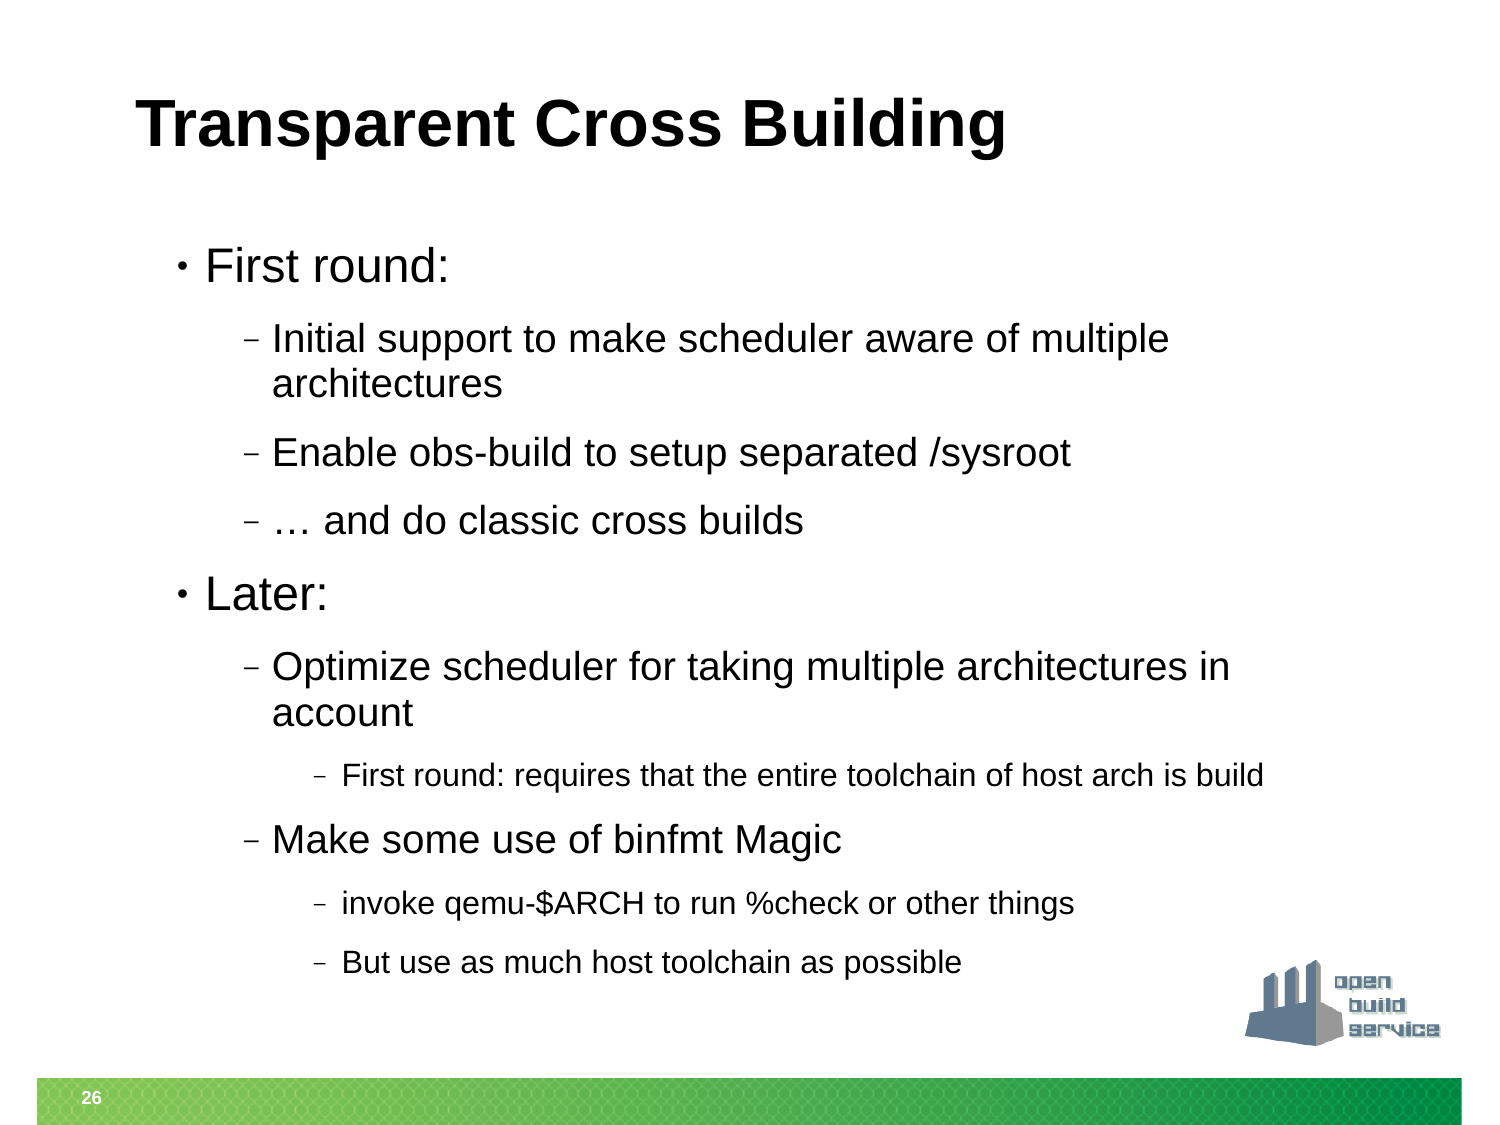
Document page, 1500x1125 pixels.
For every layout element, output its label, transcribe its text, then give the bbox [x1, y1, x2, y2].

picture [1245, 960, 1441, 1046]
title Transparent Cross Building [135, 41, 1372, 204]
list First round: Initial support to make scheduler aware of multiple architectures Enable obs-build to setup separated /sysroot … and do classic cross builds Later: Optimize scheduler for taking multiple architectures in account First round: requires that the entire toolchain of host arch is build Make some use of binfmt Magic invoke qemu-$ARCH to run %check or other things But use as much host toolchain as possible [135, 238, 1372, 982]
picture [37, 1078, 1462, 1125]
